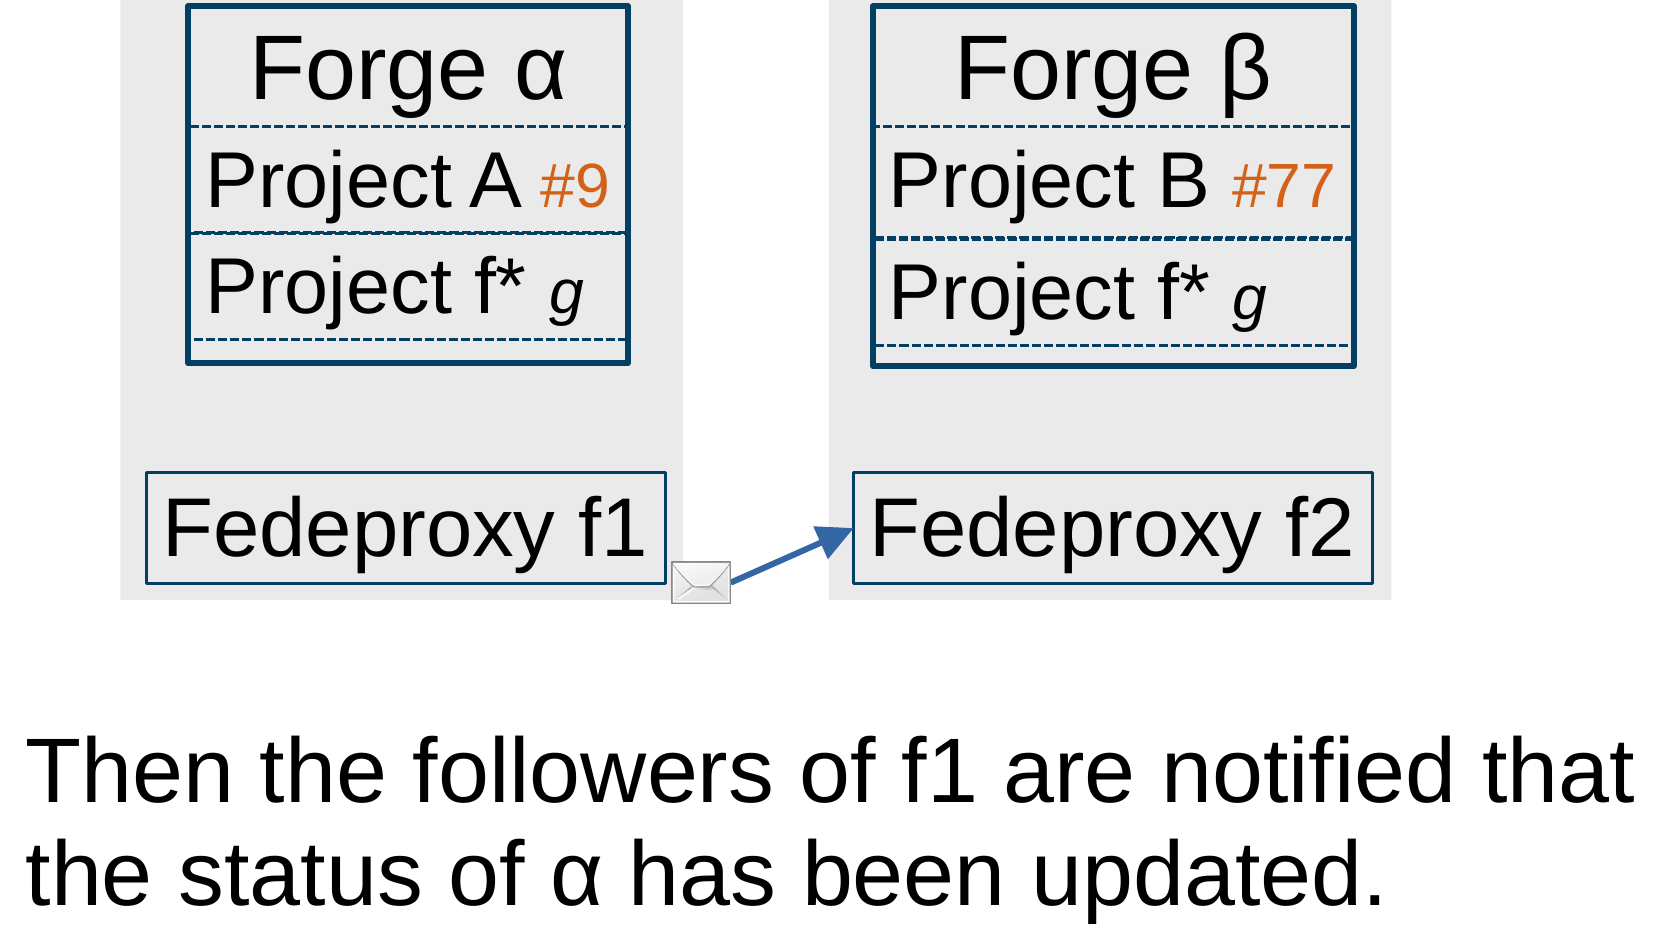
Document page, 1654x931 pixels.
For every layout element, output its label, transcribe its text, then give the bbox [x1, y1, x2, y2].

text_box Project f* g [189, 233, 627, 340]
text_box Project B #77 [872, 126, 1353, 238]
text_box Fedeproxy f1 [146, 472, 666, 584]
picture [671, 561, 731, 604]
text_box Fedeproxy f2 [853, 472, 1373, 584]
text_box Project A #9 [189, 126, 627, 233]
text_box Forge α [188, 340, 628, 364]
text_box Project f* g [872, 238, 1354, 346]
text_box Forge α [188, 6, 628, 129]
text_box [828, 0, 1392, 601]
title Then the followers of f1 are notified that the status of α has been updated. [25, 719, 1639, 925]
text_box Forge β [872, 346, 1354, 367]
text_box Forge β [872, 6, 1354, 126]
text_box [120, 0, 683, 601]
